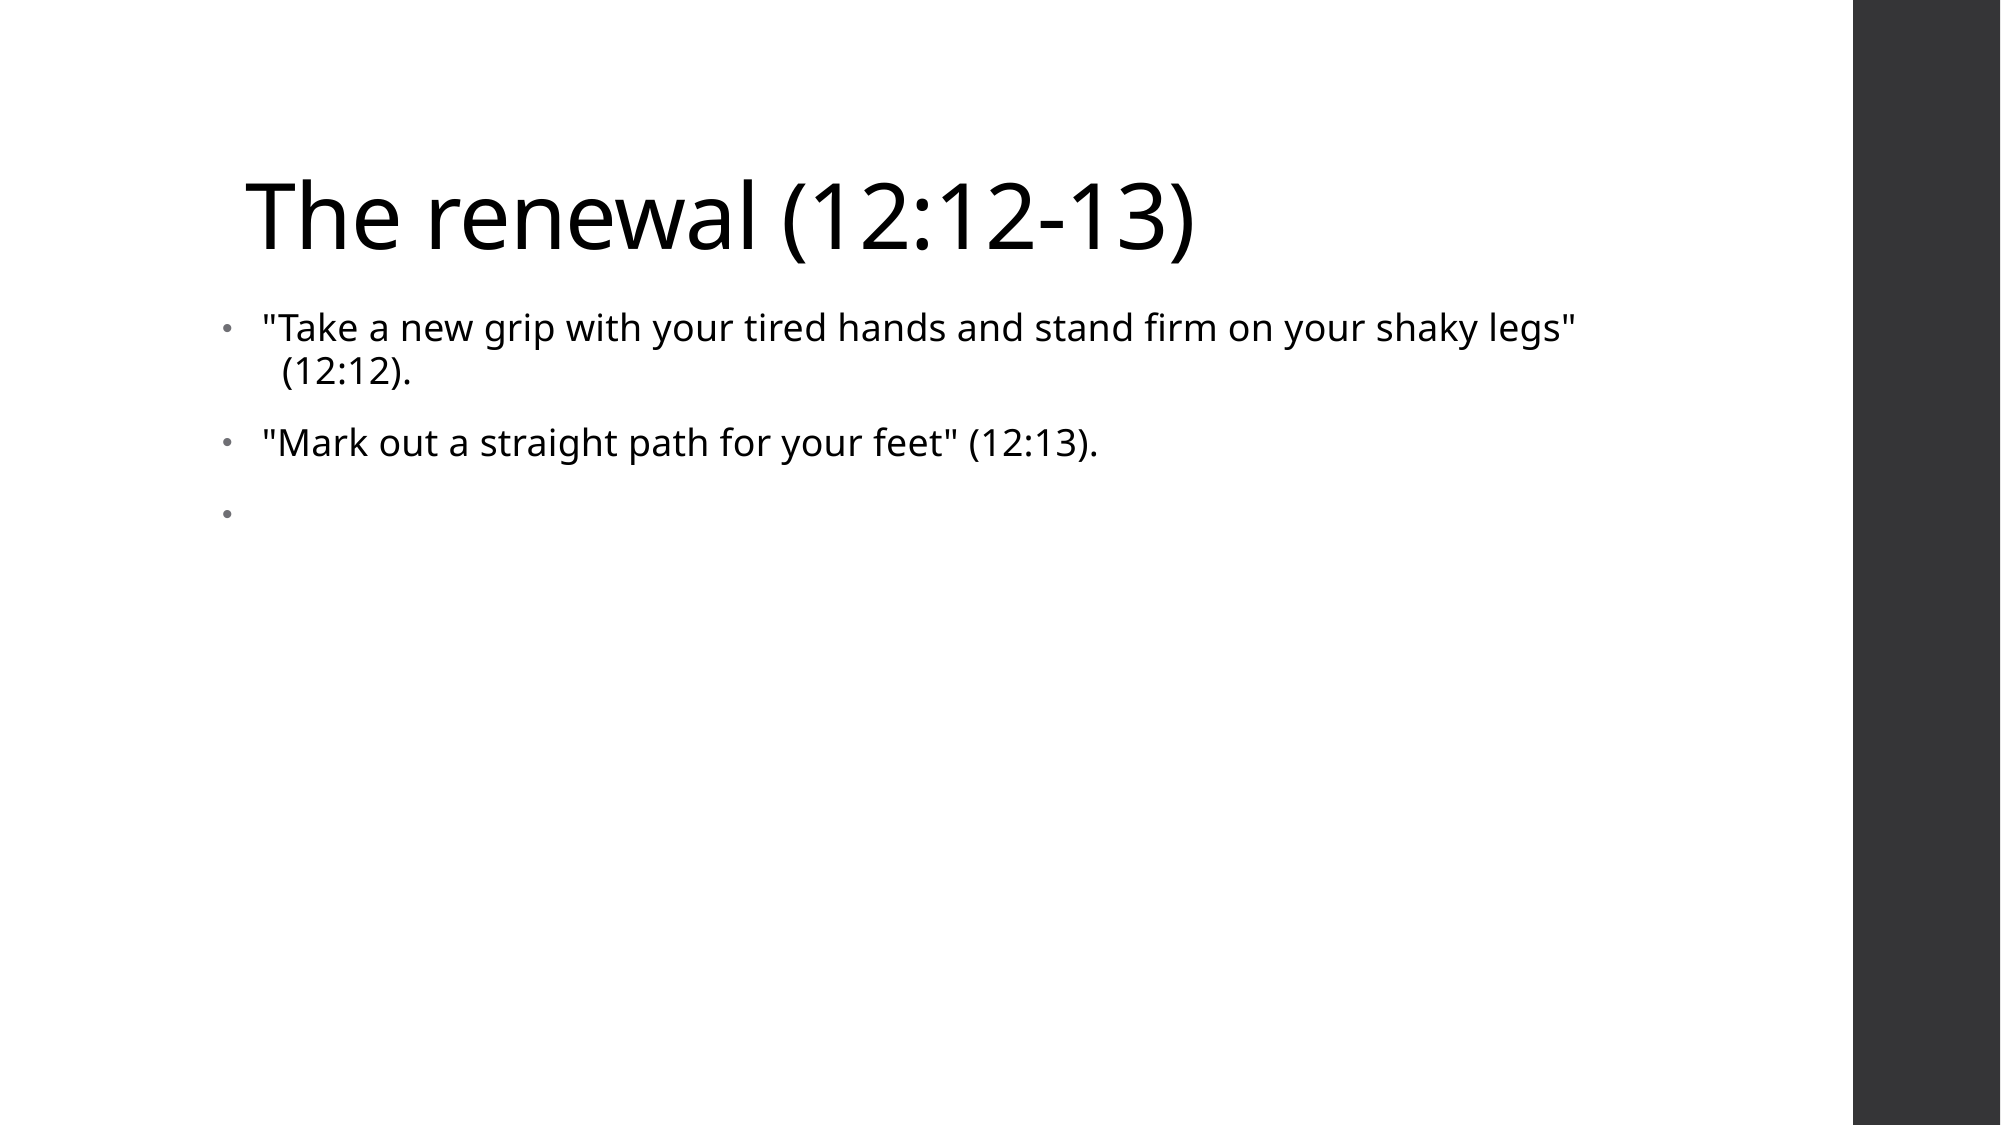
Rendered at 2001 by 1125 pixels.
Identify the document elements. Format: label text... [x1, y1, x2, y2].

list "Take a new grip with your tired hands and stand firm on your shaky legs" (12:12). "Mark out a straight path for your feet" (12:13). [206, 299, 1617, 1014]
title The renewal (12:12-13) [206, 60, 1797, 278]
